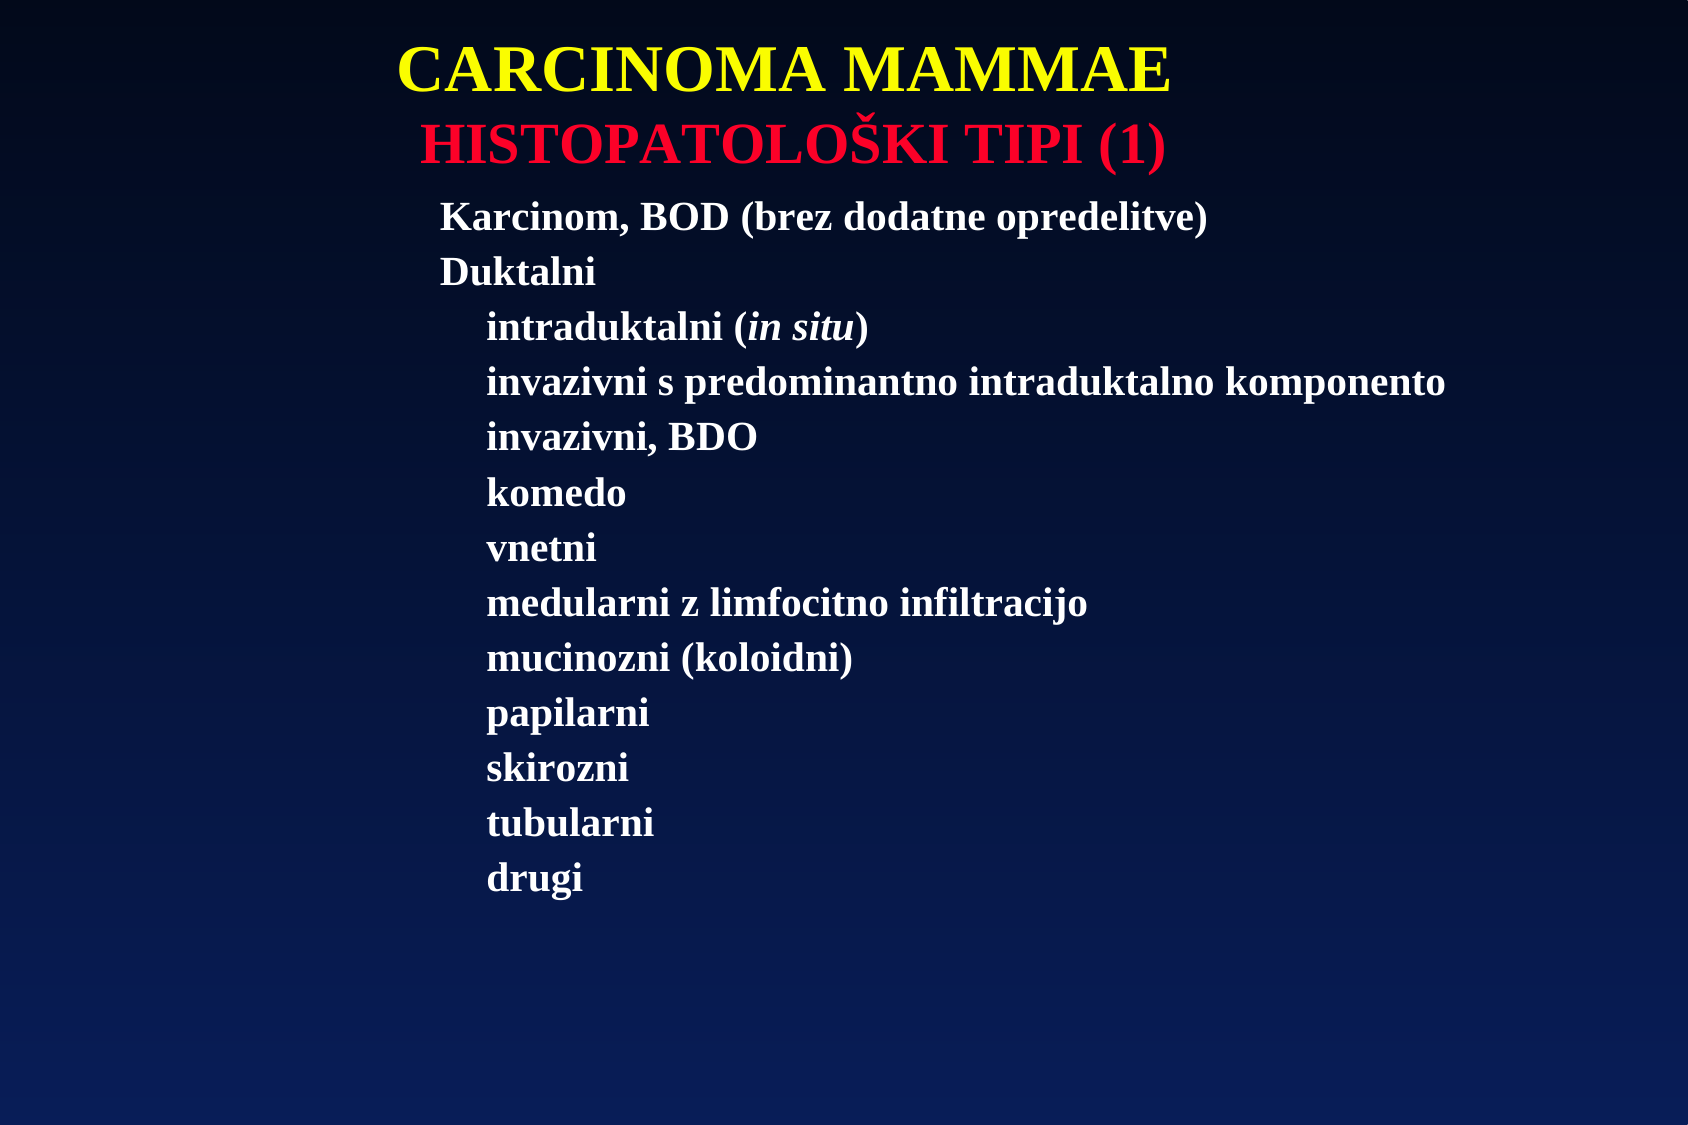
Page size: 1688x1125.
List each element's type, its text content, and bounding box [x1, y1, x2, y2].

list Karcinom, BOD (brez dodatne opredelitve) Duktalni intraduktalni (in situ) invazivni s predominantno intraduktalno komponento invazivni, BDO komedo vnetni medularni z limfocitno infiltracijo mucinozni (koloidni) papilarni skirozni tubularni drugi [424, 187, 1563, 988]
title CARCINOMA MAMMAE HISTOPATOLOŠKI TIPI (1) [0, 0, 1638, 200]
